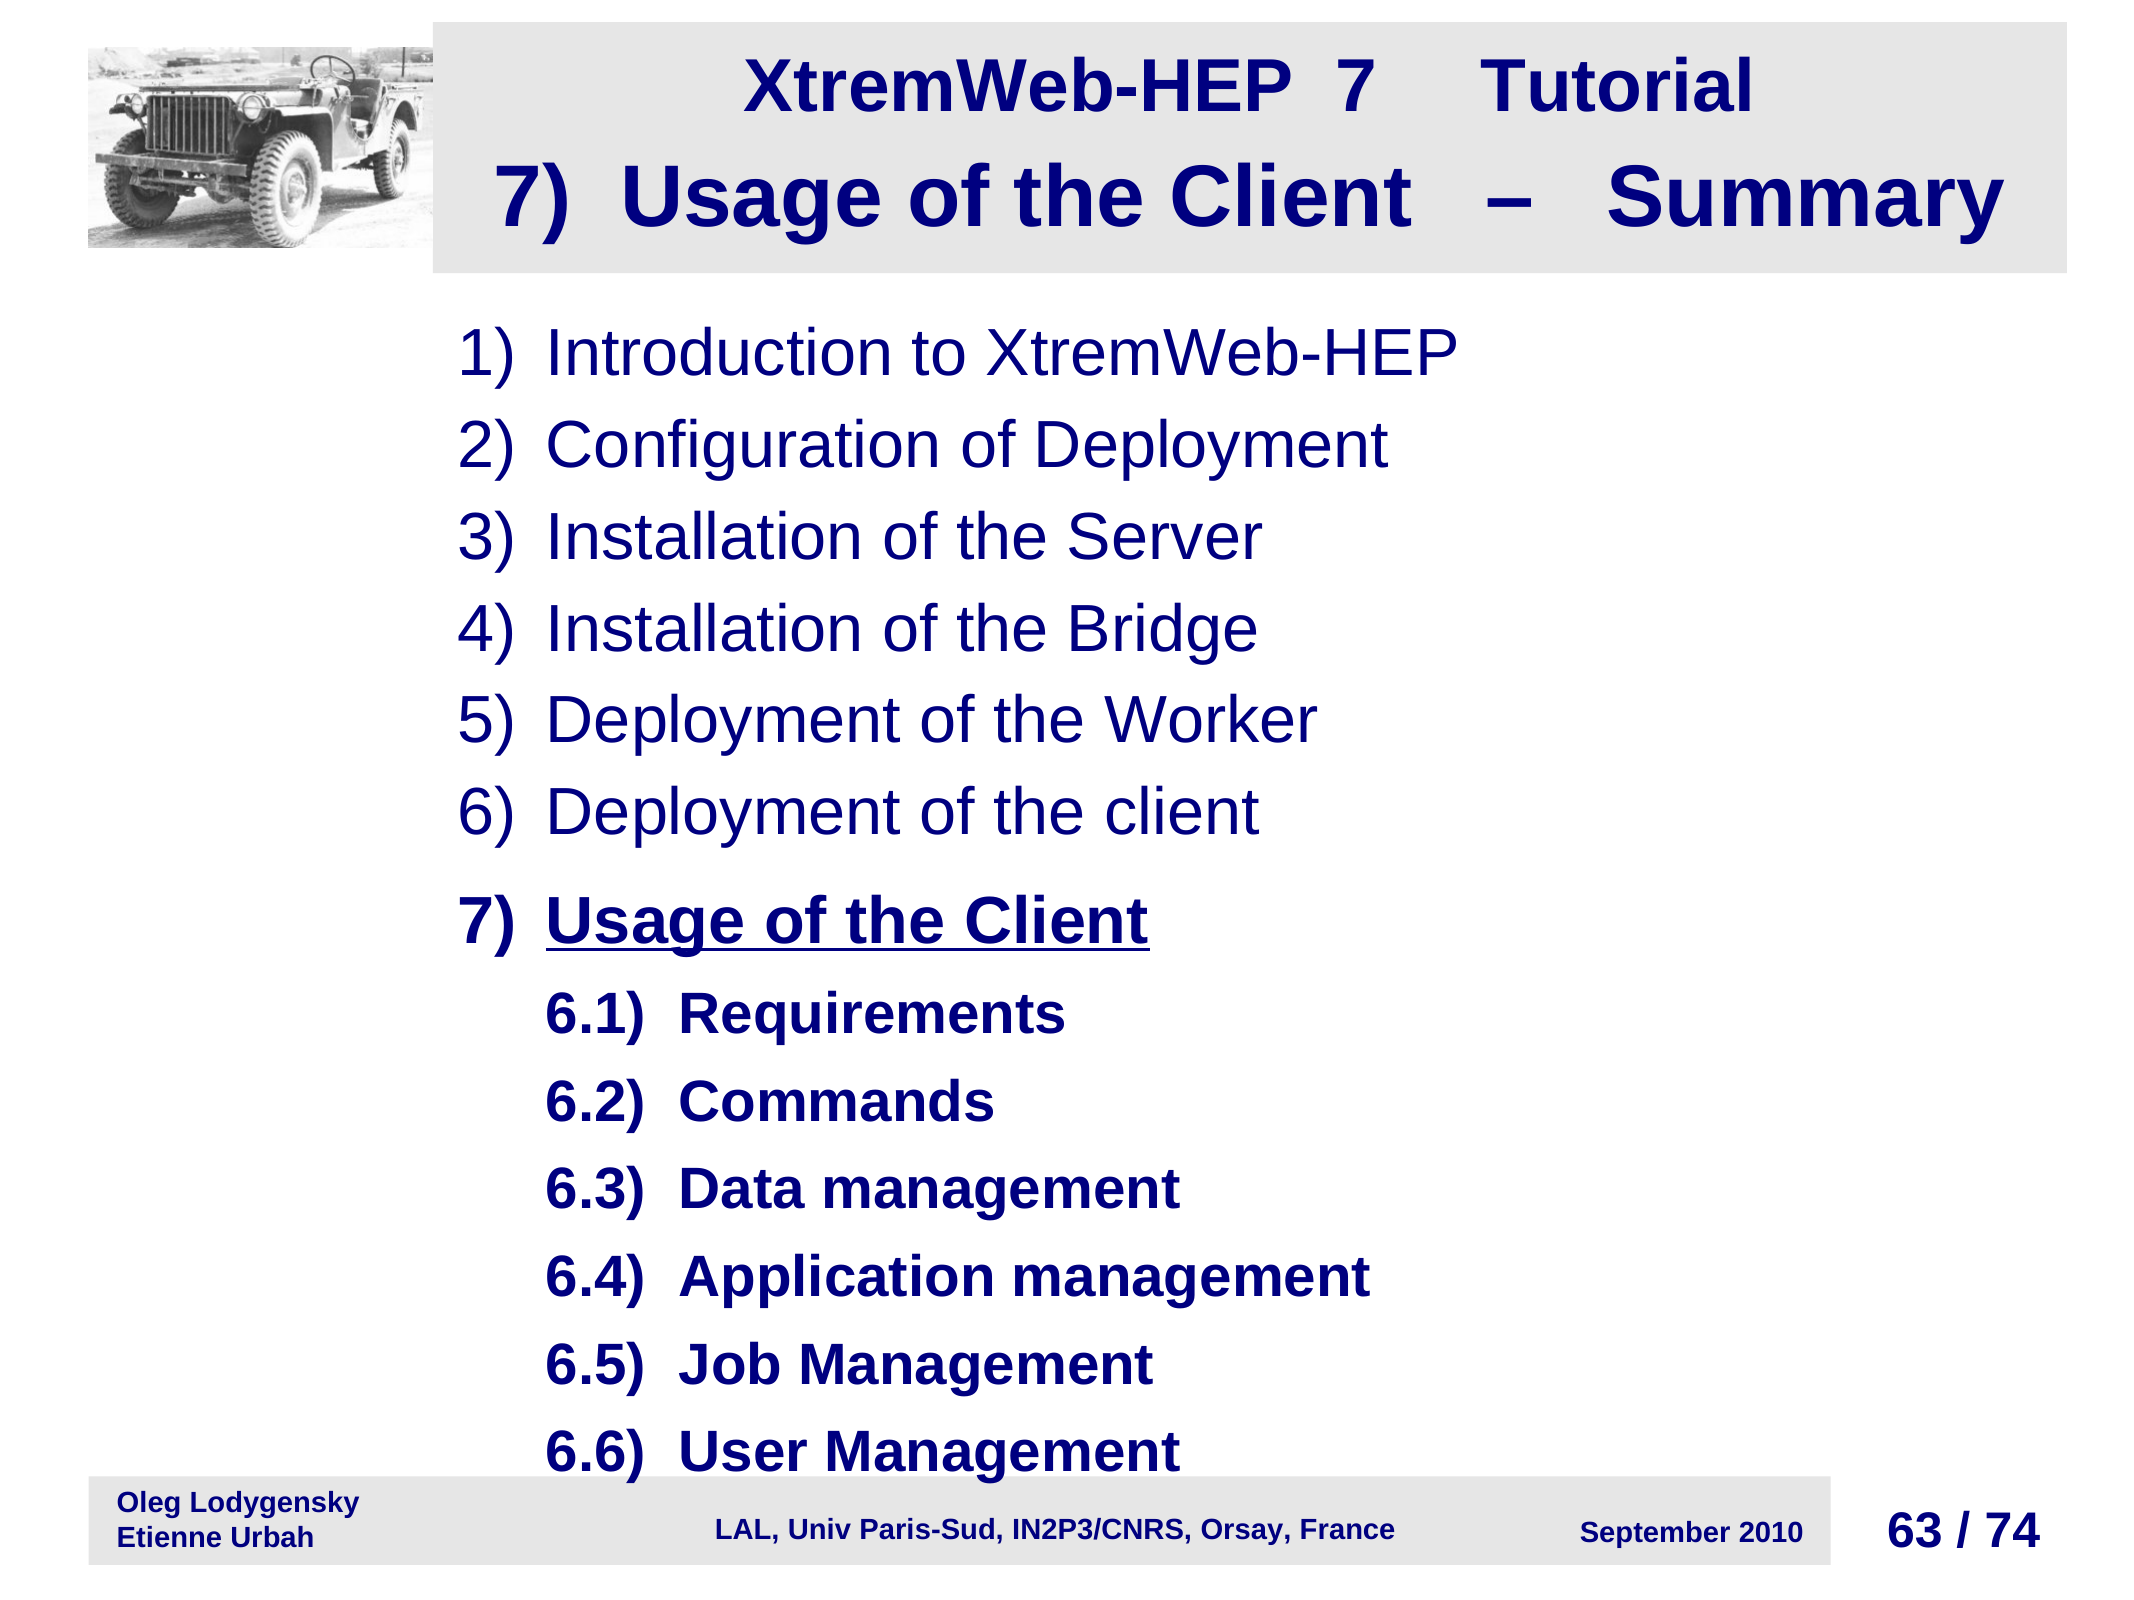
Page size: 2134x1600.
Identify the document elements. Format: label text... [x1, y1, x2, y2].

title 7) Usage of the Client – Summary [442, 118, 2067, 266]
text_box Introduction to XtremWeb-HEP Configuration of Deployment Installation of the Server Installation of the Bridge Deployment of the Worker Deployment of the client Usage of the Client Requirements Commands Data management Application management Job Management User Management [457, 308, 1934, 1382]
picture [88, 47, 433, 248]
